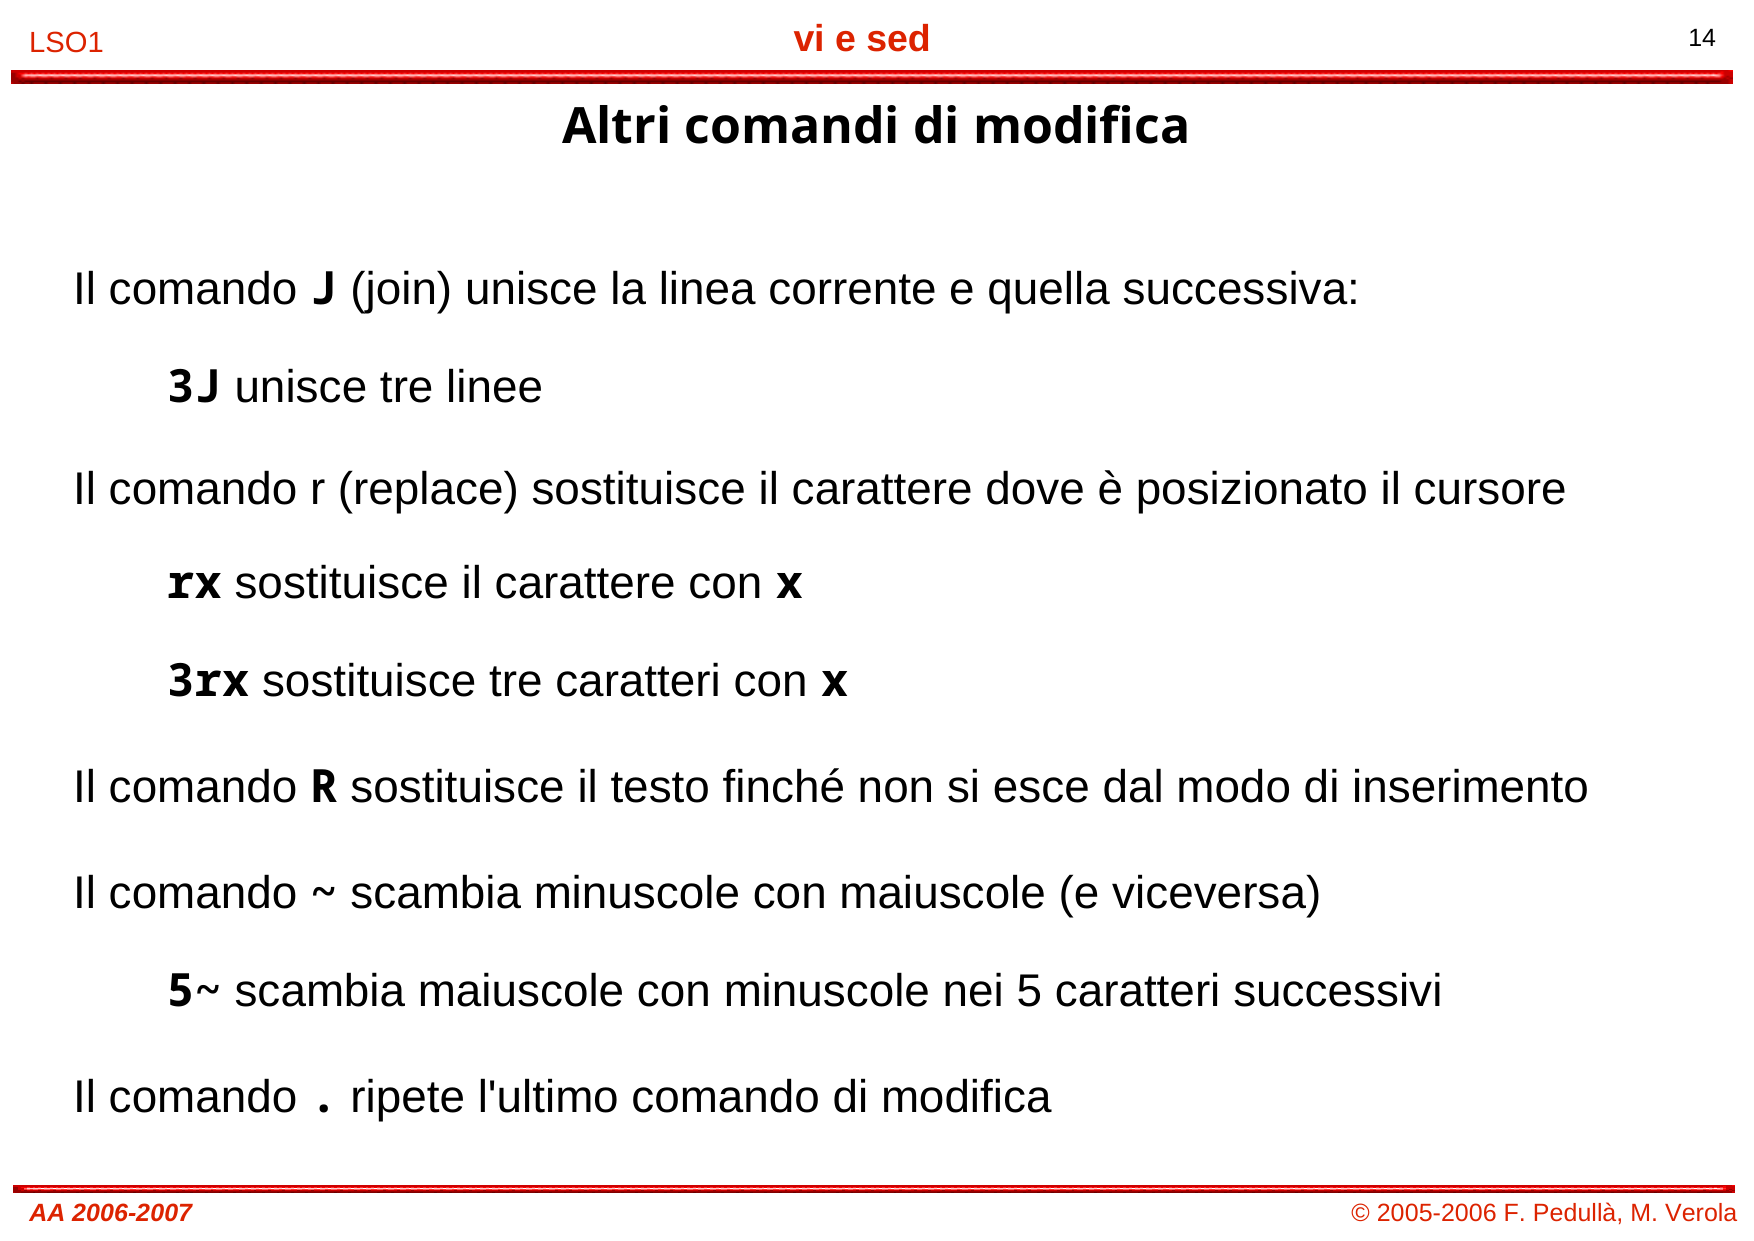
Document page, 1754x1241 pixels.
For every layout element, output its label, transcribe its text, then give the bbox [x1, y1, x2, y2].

picture [13, 1185, 1735, 1193]
list Il comando J (join) unisce la linea corrente e quella successiva: 3J unisce tre linee Il comando r (replace) sostituisce il carattere dove è posizionato il cursore rx sostituisce il carattere con x 3rx sostituisce tre caratteri con x Il comando R sostituisce il testo finché non si esce dal modo di inserimento Il comando ~ scambia minuscole con maiuscole (e viceversa) 5~ scambia maiuscole con minuscole nei 5 caratteri successivi Il comando . ripete l'ultimo comando di modifica [58, 248, 1696, 1088]
picture [11, 70, 1733, 84]
title Altri comandi di modifica [363, 78, 1390, 174]
